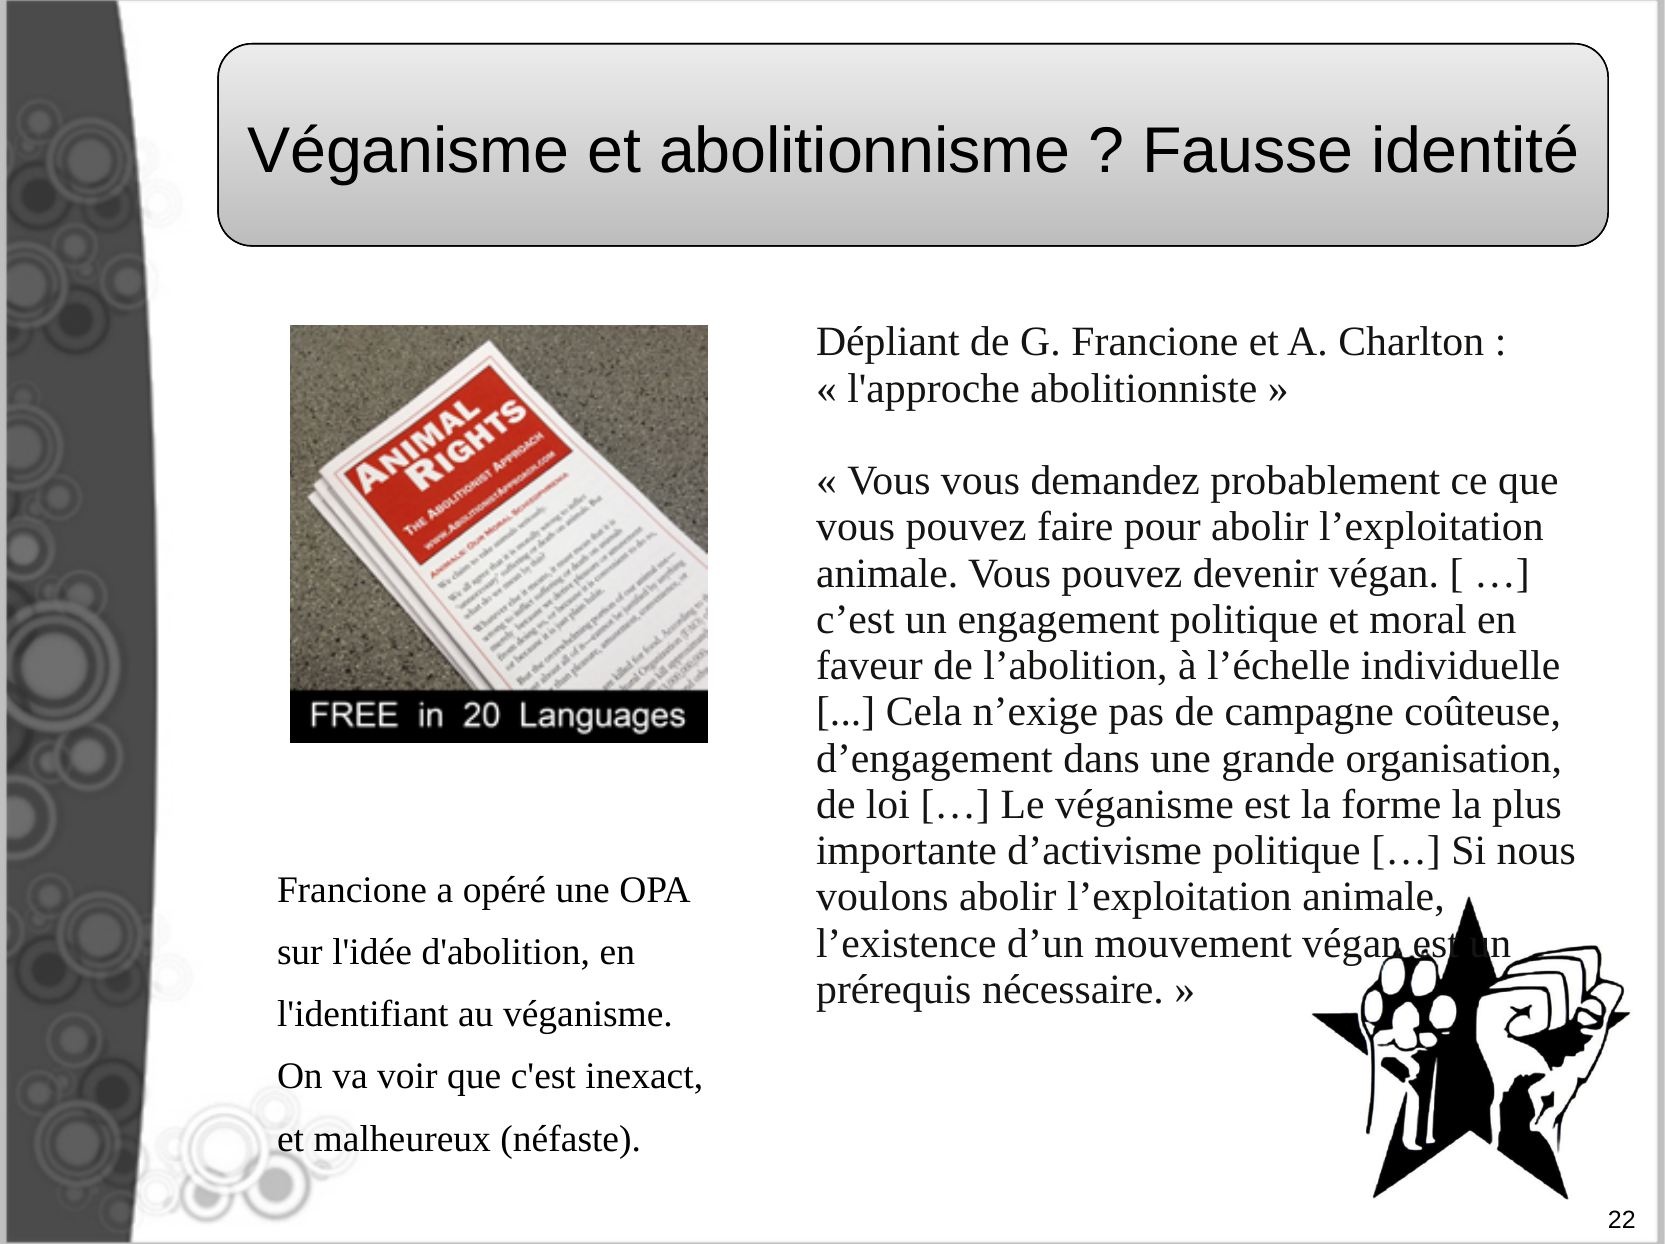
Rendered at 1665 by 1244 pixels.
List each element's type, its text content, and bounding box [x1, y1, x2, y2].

text_box [218, 43, 1609, 246]
text_box Francione a opéré une OPA sur l'idée d'abolition, en l'identifiant au véganisme. On va voir que c'est inexact, et malheureux (néfaste). [262, 840, 727, 1118]
picture [3, 0, 1662, 1244]
text_box Véganisme et abolitionnisme ? Fausse identité [228, 100, 1598, 194]
text_box 22 [1297, 1195, 1645, 1242]
text_box Dépliant de G. Francione et A. Charlton : « l'approche abolitionniste » « Vous vous demandez probablement ce que vous pouvez faire pour abolir l’exploitation animale. Vous pouvez devenir végan. [ …] c’est un engagement politique et moral en faveur de l’abolition, à l’échelle individuelle [...] Cela n’exige pas de campagne coûteuse, d’engagement dans une grande organisation, de loi […] Le véganisme est la forme la plus importante d’activisme politique […] Si nous voulons abolir l’exploitation animale, l’existence d’un mouvement végan est un prérequis nécessaire. » [801, 311, 1621, 978]
